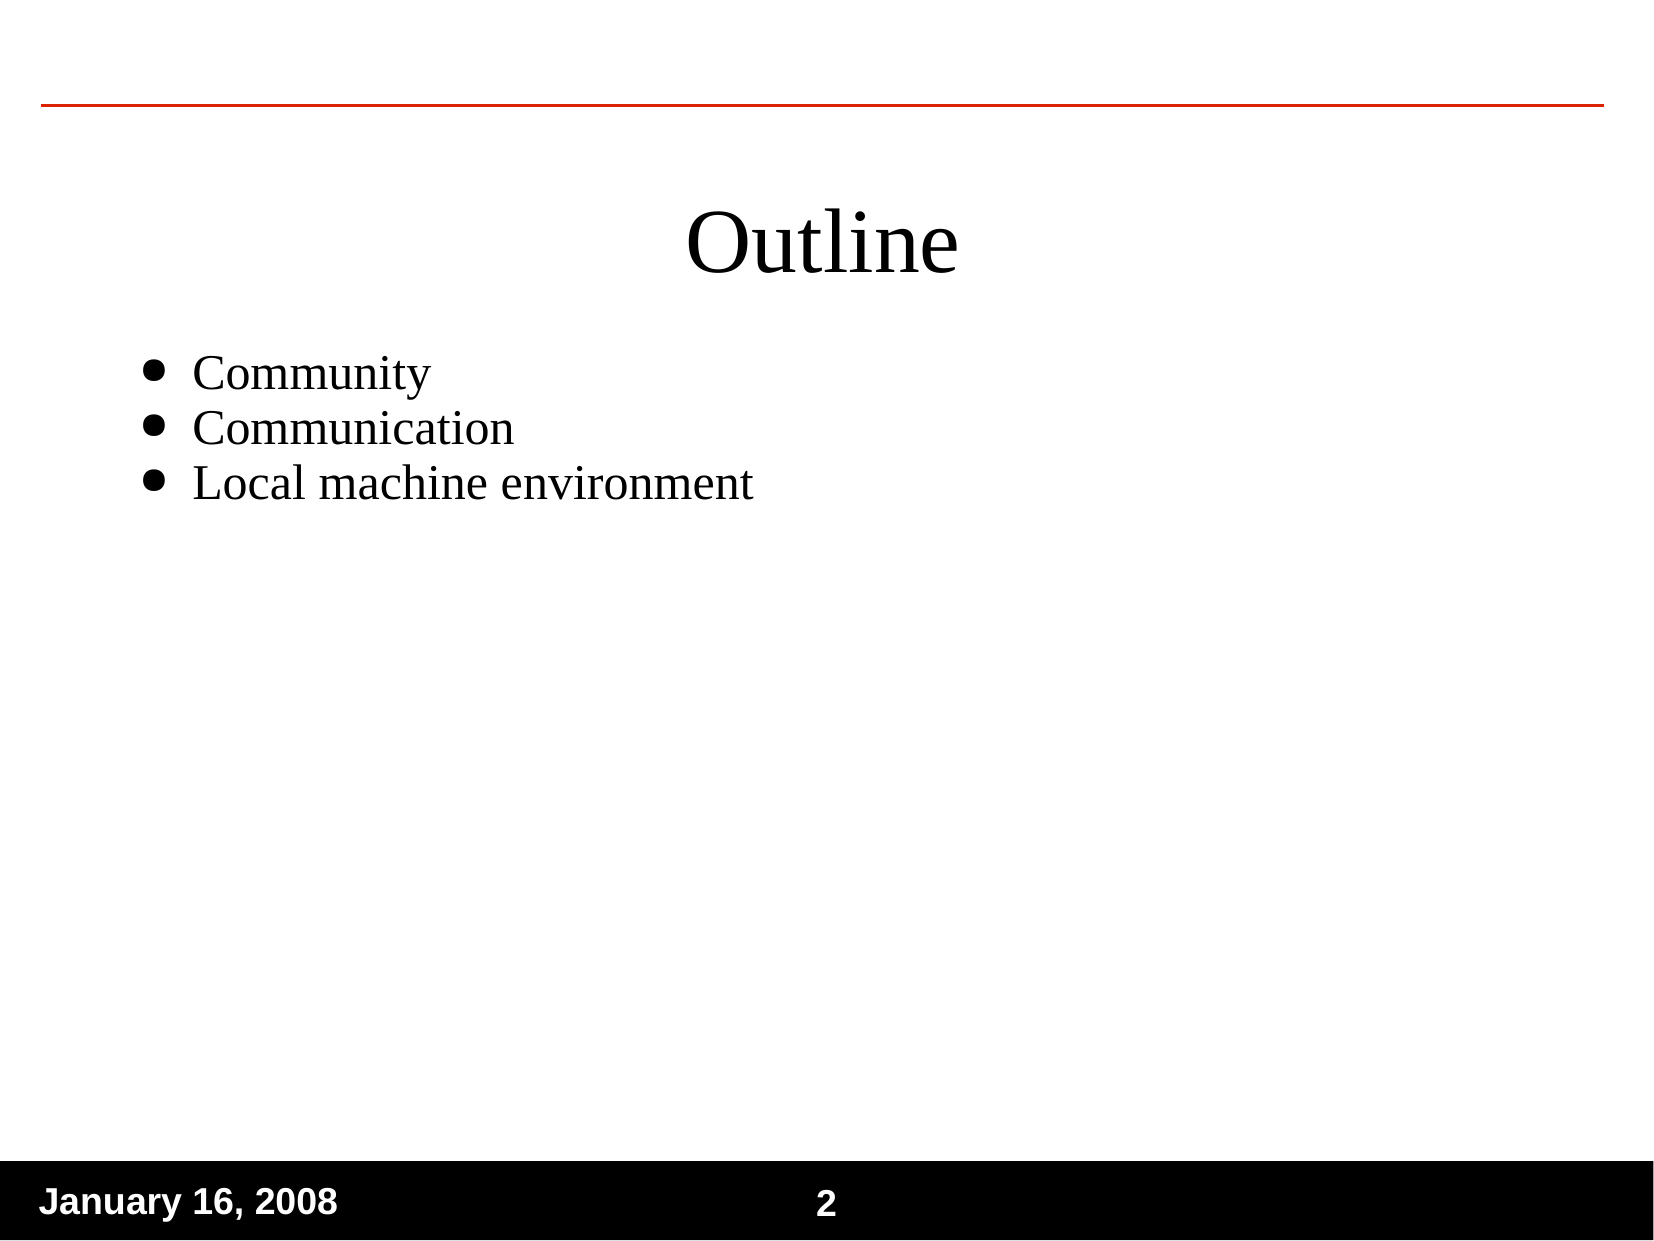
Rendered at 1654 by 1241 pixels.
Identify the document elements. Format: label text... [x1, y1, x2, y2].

title Outline [117, 137, 1530, 345]
list Community Communication Local machine environment [121, 344, 1534, 1127]
